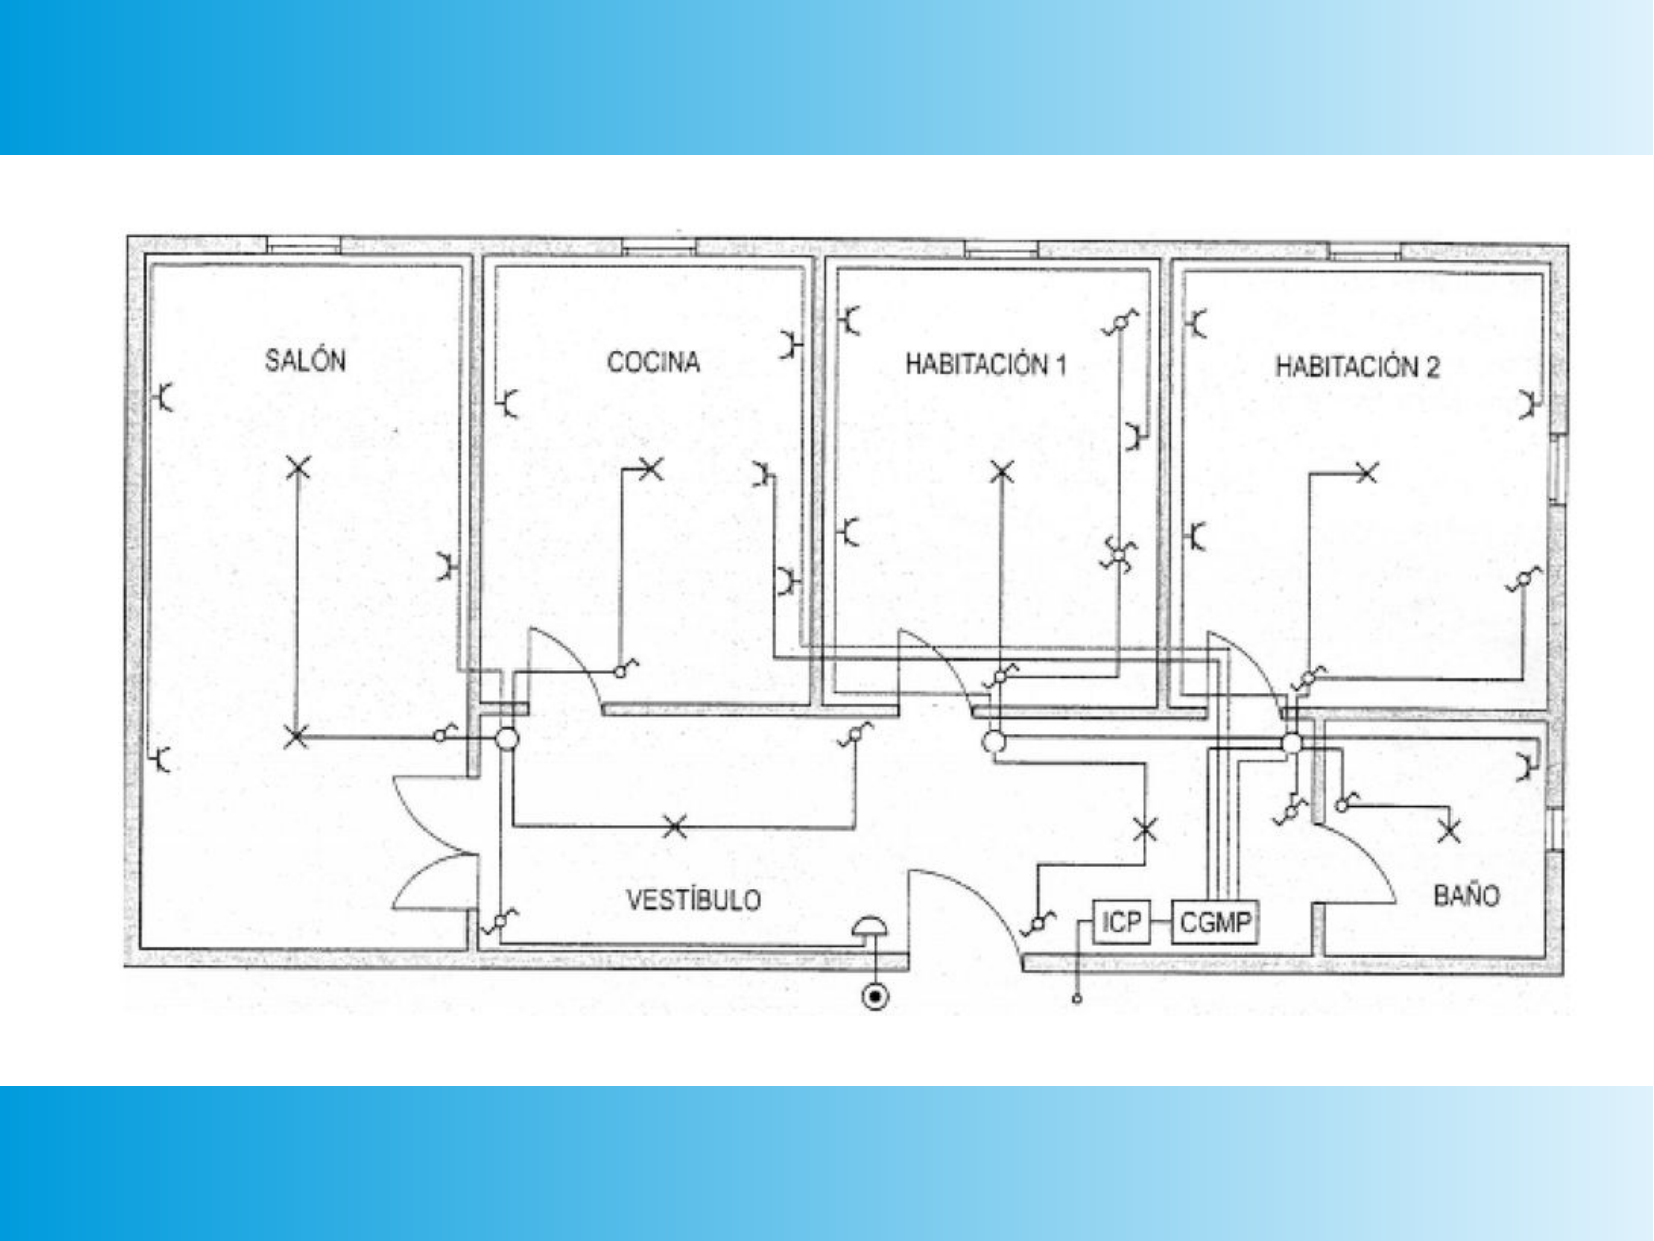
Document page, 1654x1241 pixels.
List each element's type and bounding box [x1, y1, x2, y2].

picture [118, 212, 1577, 1016]
